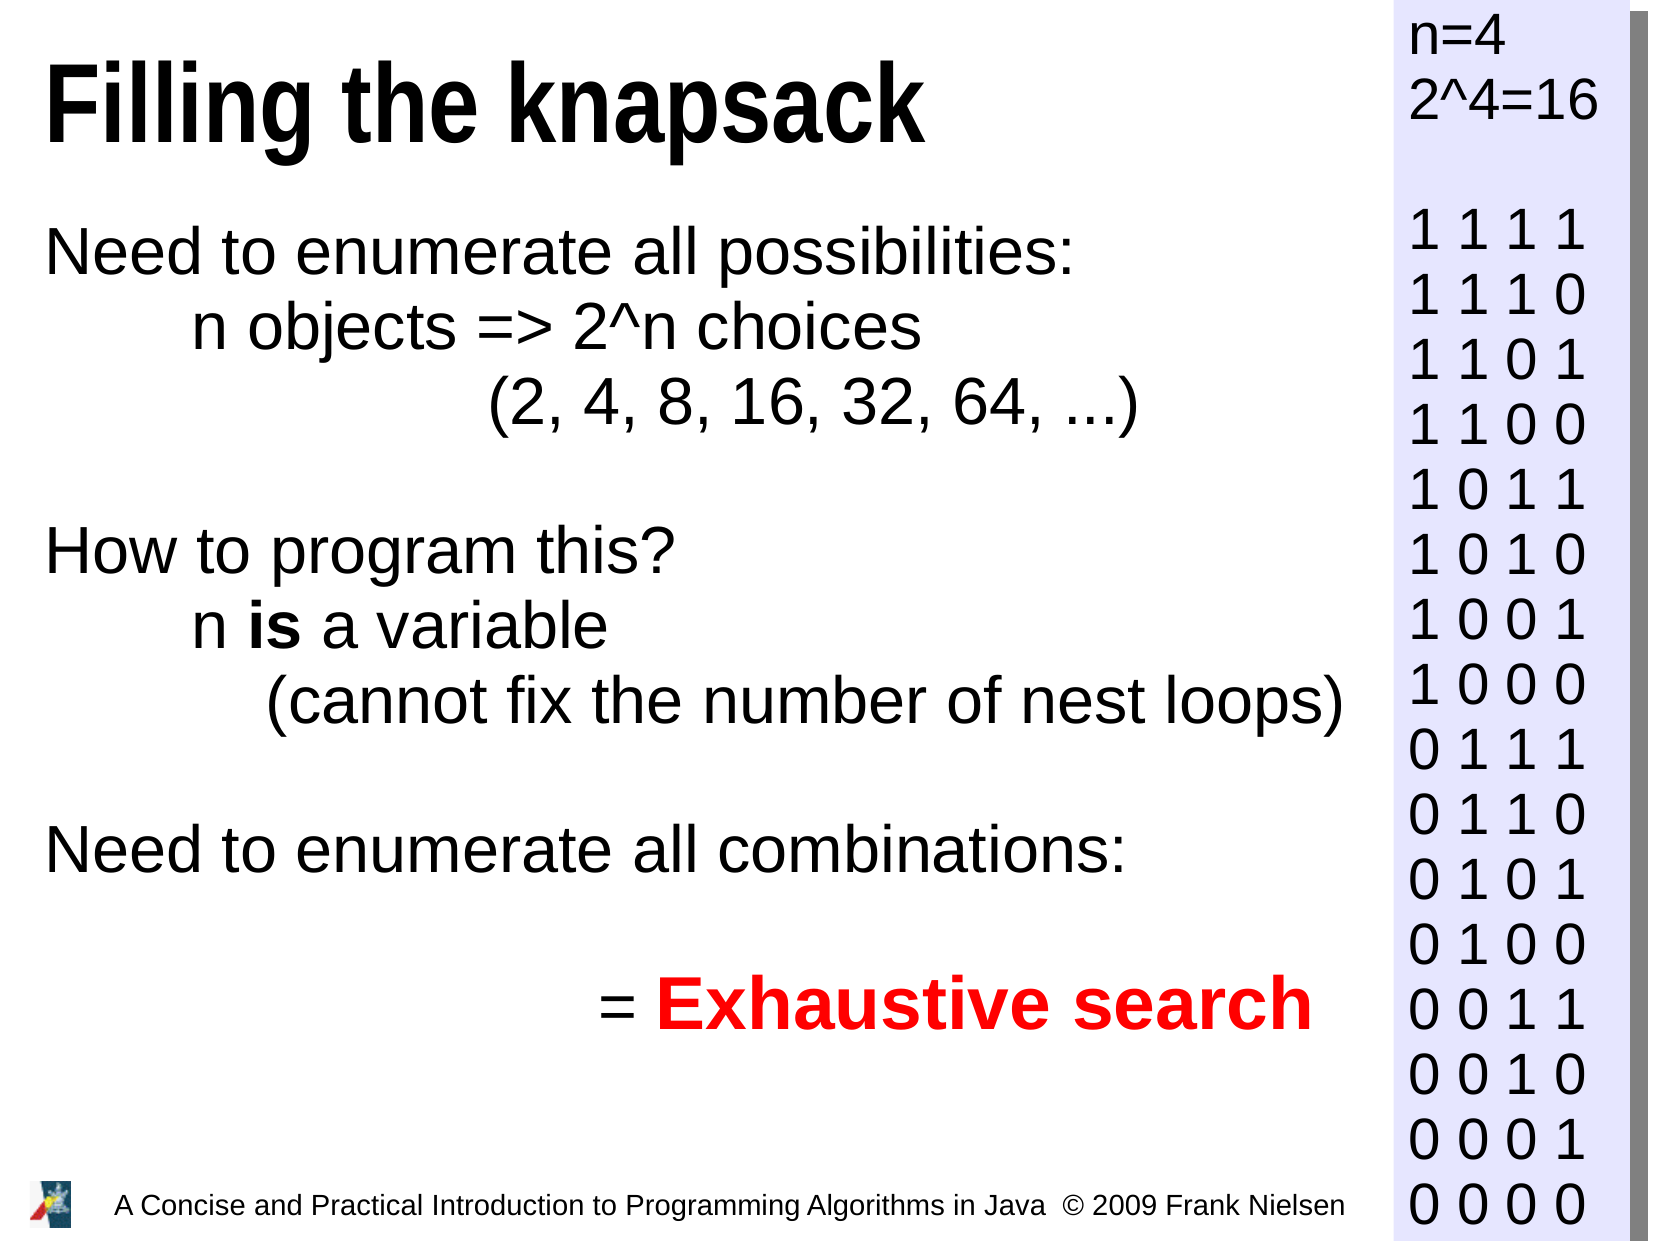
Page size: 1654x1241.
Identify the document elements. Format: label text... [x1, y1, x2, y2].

text_box Filling the knapsack [29, 29, 967, 174]
text_box Need to enumerate all possibilities: n objects => 2^n choices (2, 4, 8, 16, 32, 64, ...) How to program this? n is a variable (cannot fix the number of nest loops) Need to enumerate all combinations: = Exhaustive search [29, 206, 1362, 1054]
picture [29, 1181, 71, 1228]
text_box n=4 2^4=16 1 1 1 1 1 1 1 0 1 1 0 1 1 1 0 0 1 0 1 1 1 0 1 0 1 0 0 1 1 0 0 0 0 1 1 1 0 1 1 0 0 1 0 1 0 1 0 0 0 0 1 1 0 0 1 0 0 0 0 1 0 0 0 0 [1393, 0, 1630, 1240]
